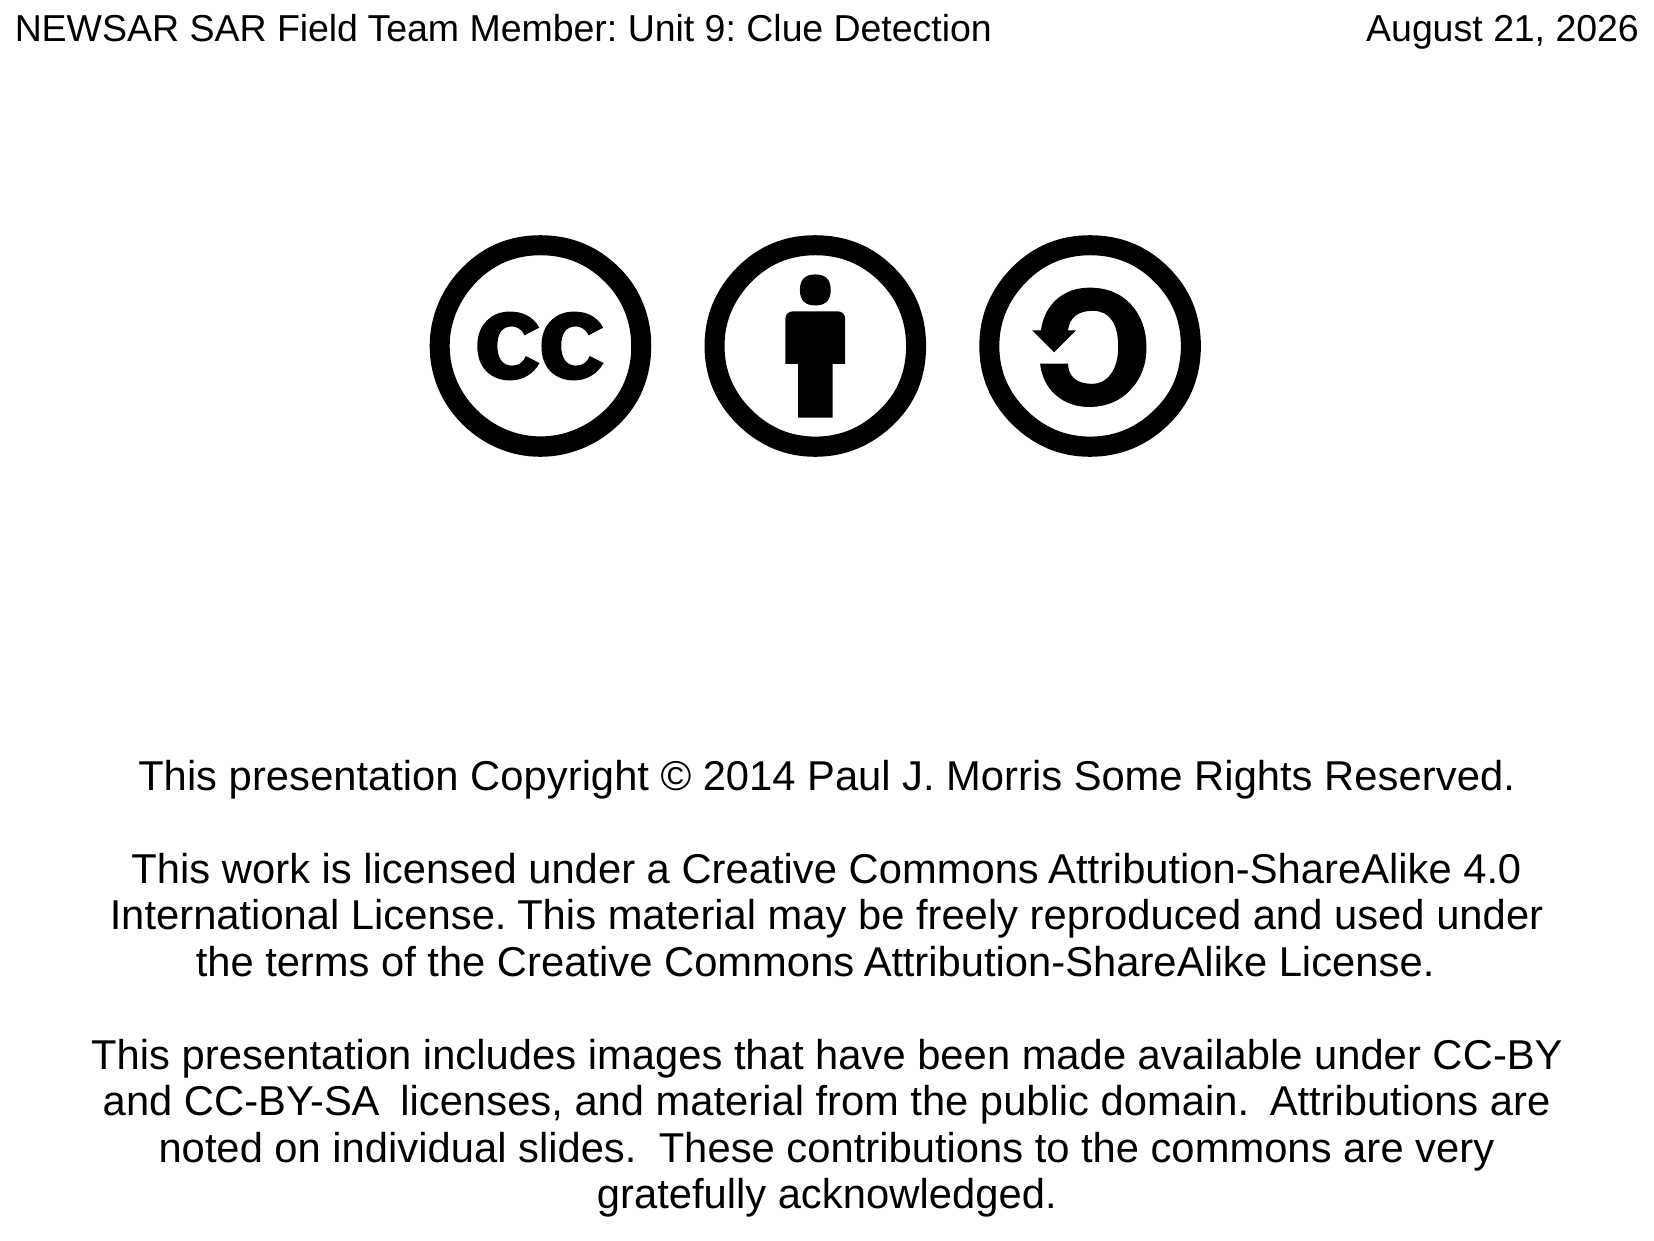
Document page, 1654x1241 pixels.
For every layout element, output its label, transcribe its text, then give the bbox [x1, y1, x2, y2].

text_box February 19, 2020 [1216, 0, 1654, 57]
text_box This presentation Copyright © 2014 Paul J. Morris Some Rights Reserved. This work is licensed under a Creative Commons Attribution-ShareAlike 4.0 International License. This material may be freely reproduced and used under the terms of the Creative Commons Attribution-ShareAlike License. This presentation includes images that have been made available under CC-BY and CC-BY-SA licenses, and material from the public domain. Attributions are noted on individual slides. These contributions to the commons are very gratefully acknowledged. [82, 739, 1571, 1231]
text_box NEWSAR SAR Field Team Member: Unit 9: Clue Detection [0, 0, 1008, 57]
picture [427, 233, 653, 459]
picture [702, 233, 928, 459]
picture [977, 233, 1203, 459]
